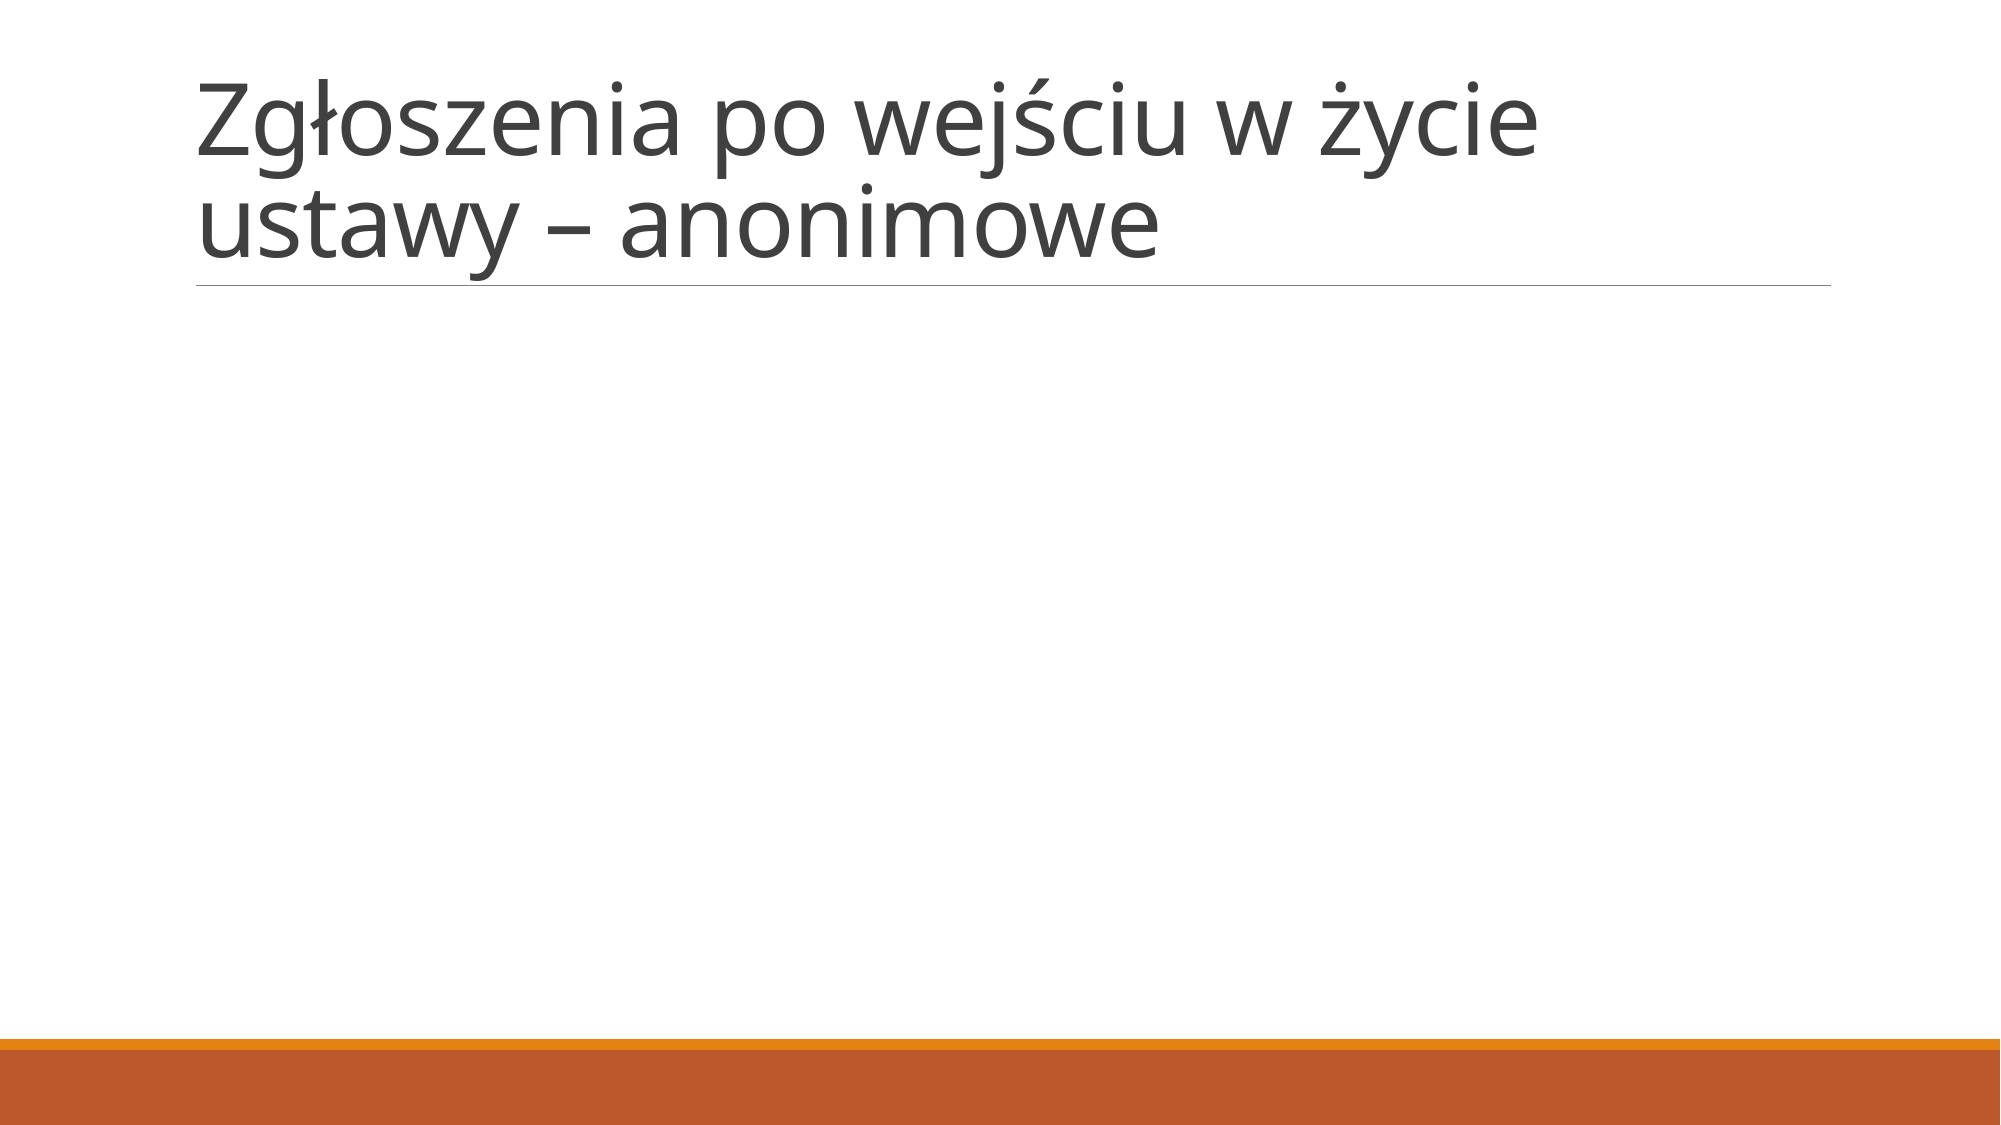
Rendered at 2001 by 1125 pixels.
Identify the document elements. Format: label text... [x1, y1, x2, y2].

title Zgłoszenia po wejściu w życie ustawy – anonimowe [180, 47, 1831, 286]
